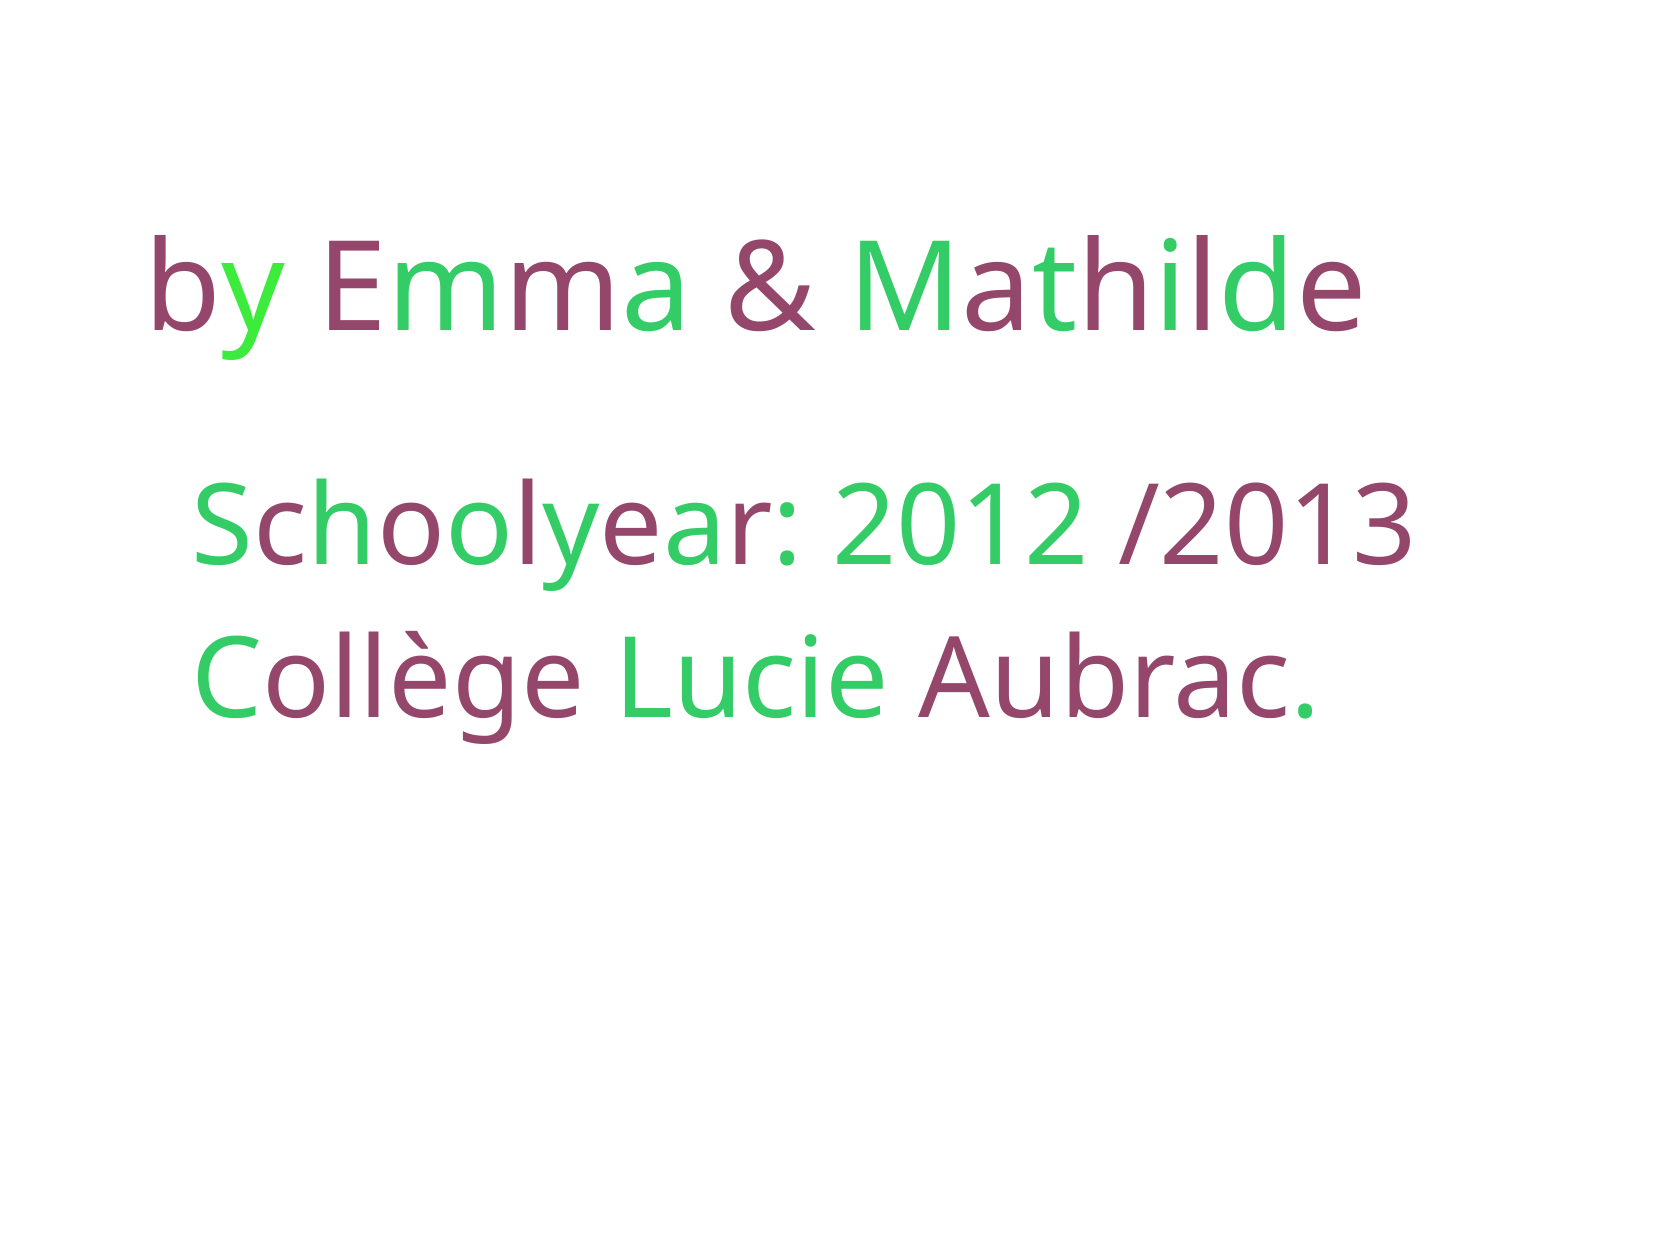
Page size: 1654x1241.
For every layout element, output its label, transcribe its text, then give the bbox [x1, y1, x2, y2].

text_box by Emma & Mathilde [129, 188, 1595, 727]
text_box Schoolyear: 2012 /2013 Collège Lucie Aubrac. [177, 437, 1512, 766]
